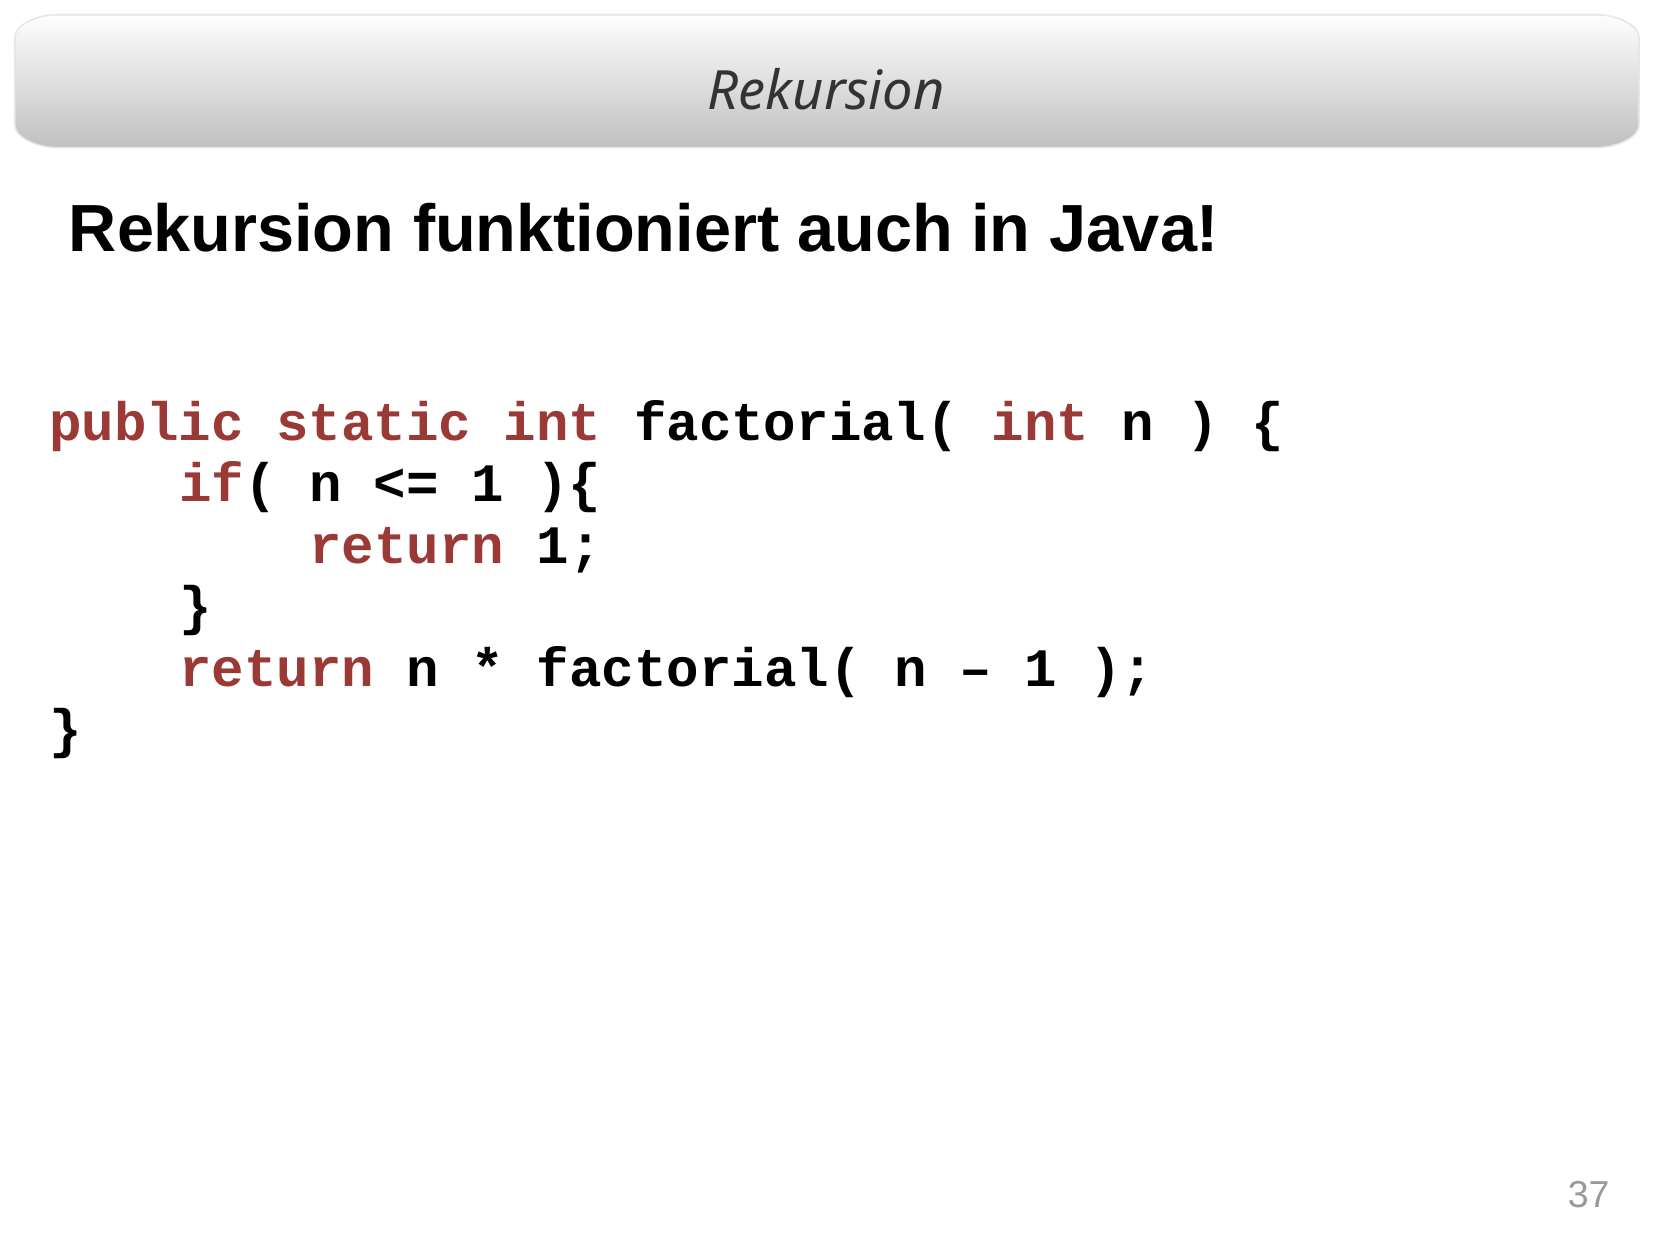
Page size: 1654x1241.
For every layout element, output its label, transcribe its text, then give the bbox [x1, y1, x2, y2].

title Rekursion [29, 29, 1624, 148]
text_box Rekursion funktioniert auch in Java! [35, 183, 1448, 274]
text_box public static int factorial( int n ) { if( n <= 1 ){ return 1; } return n * factorial( n – 1 ); } [34, 387, 1488, 772]
